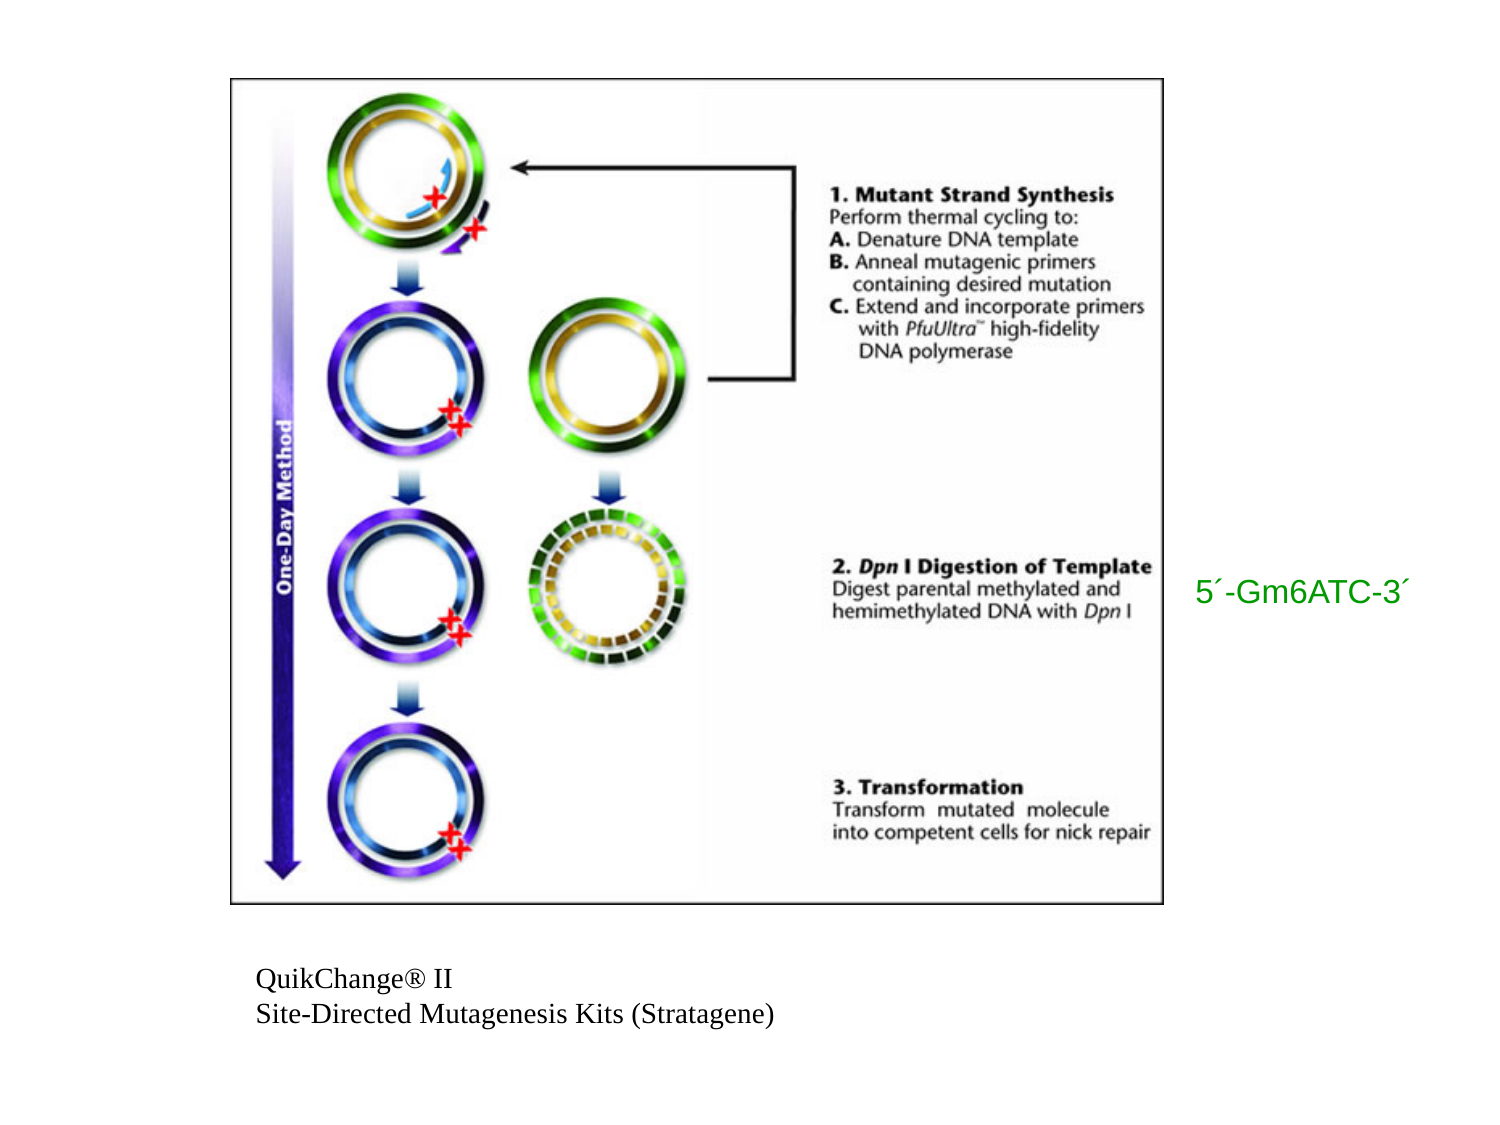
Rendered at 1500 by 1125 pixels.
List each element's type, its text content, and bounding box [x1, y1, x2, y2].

text_box 5´-Gm6ATC-3´ [1180, 562, 1487, 618]
text_box QuikChange® II Site-Directed Mutagenesis Kits (Stratagene) [240, 952, 791, 1038]
picture [230, 78, 1164, 905]
